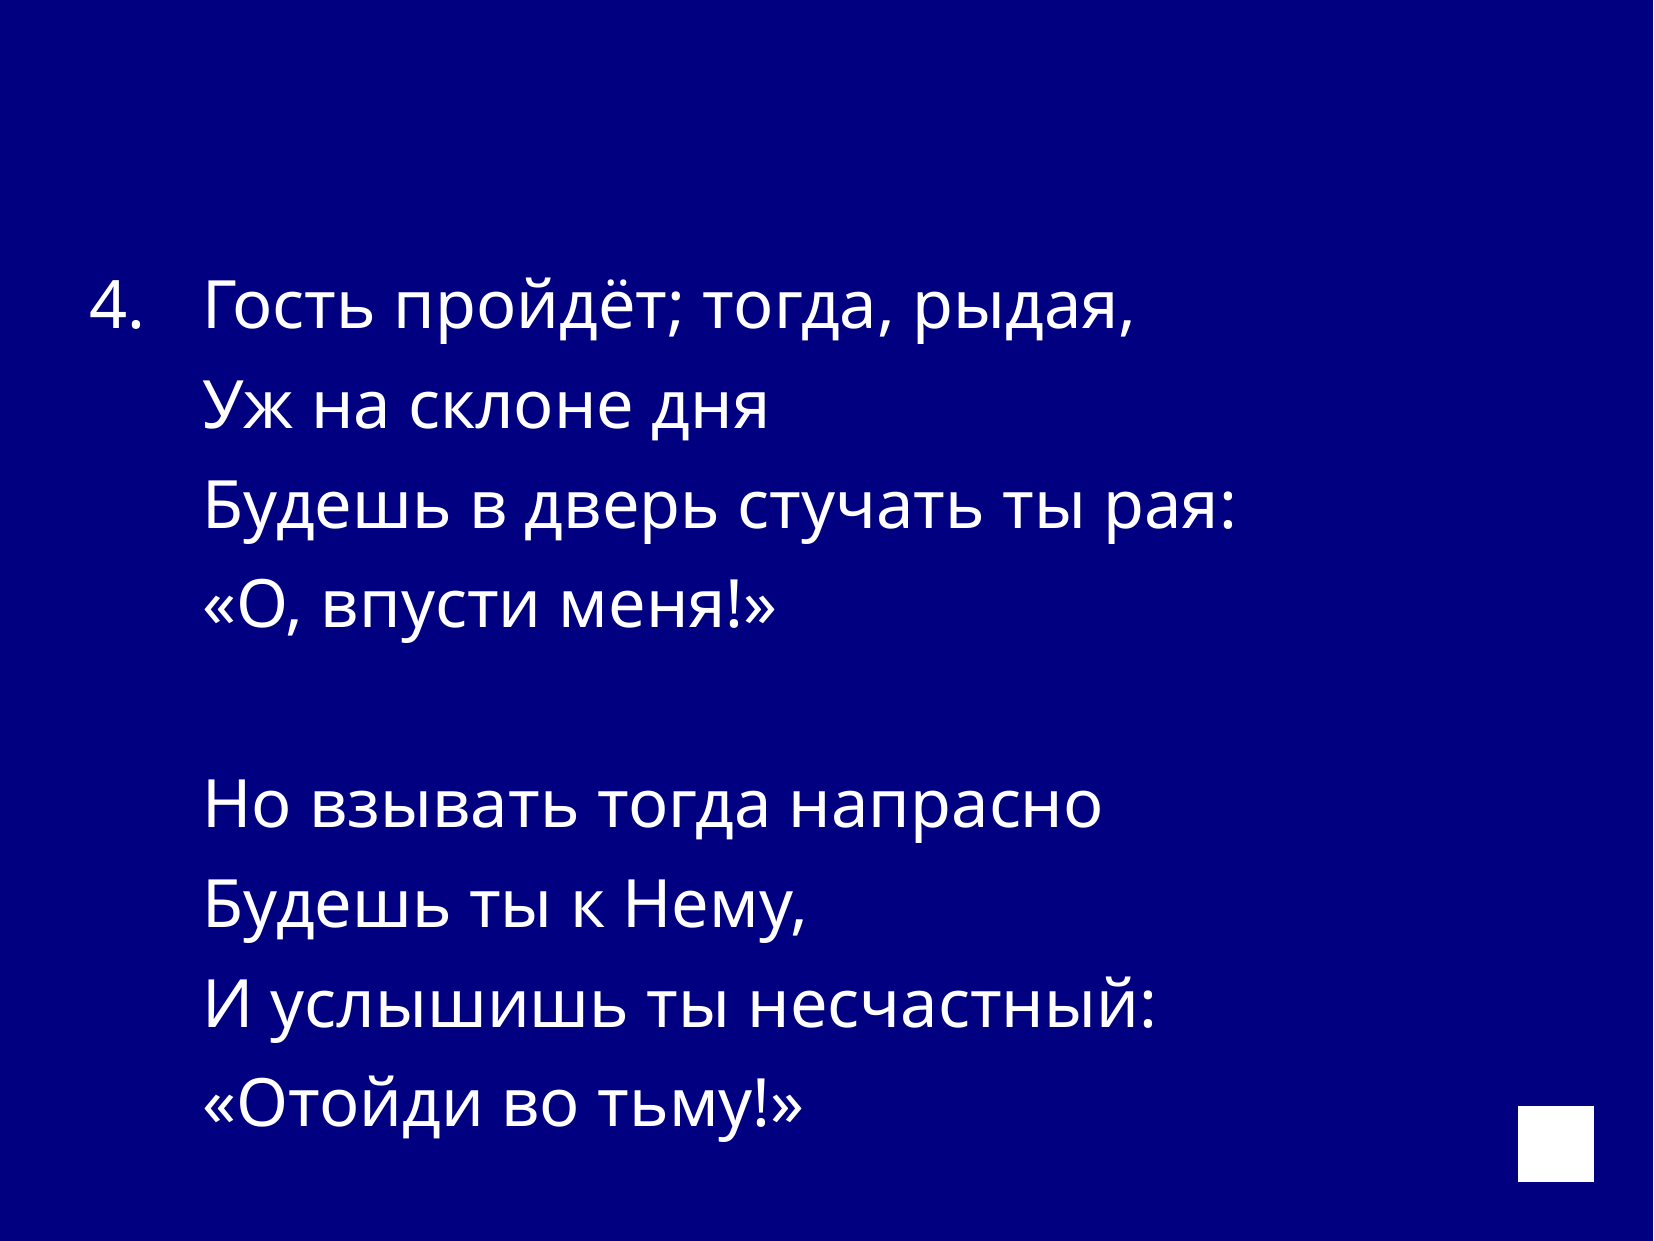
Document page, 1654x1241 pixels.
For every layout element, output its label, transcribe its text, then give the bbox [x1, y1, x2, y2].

text_box [1518, 1106, 1594, 1182]
text_box 4. Гость пройдёт; тогда, рыдая, Уж на склоне дня Будешь в дверь стучать ты рая: «О, впусти меня!» Но взывать тогда напрасно Будешь ты к Нему, И услышишь ты несчастный: «Отойди во тьму!» [75, 150, 1576, 1163]
